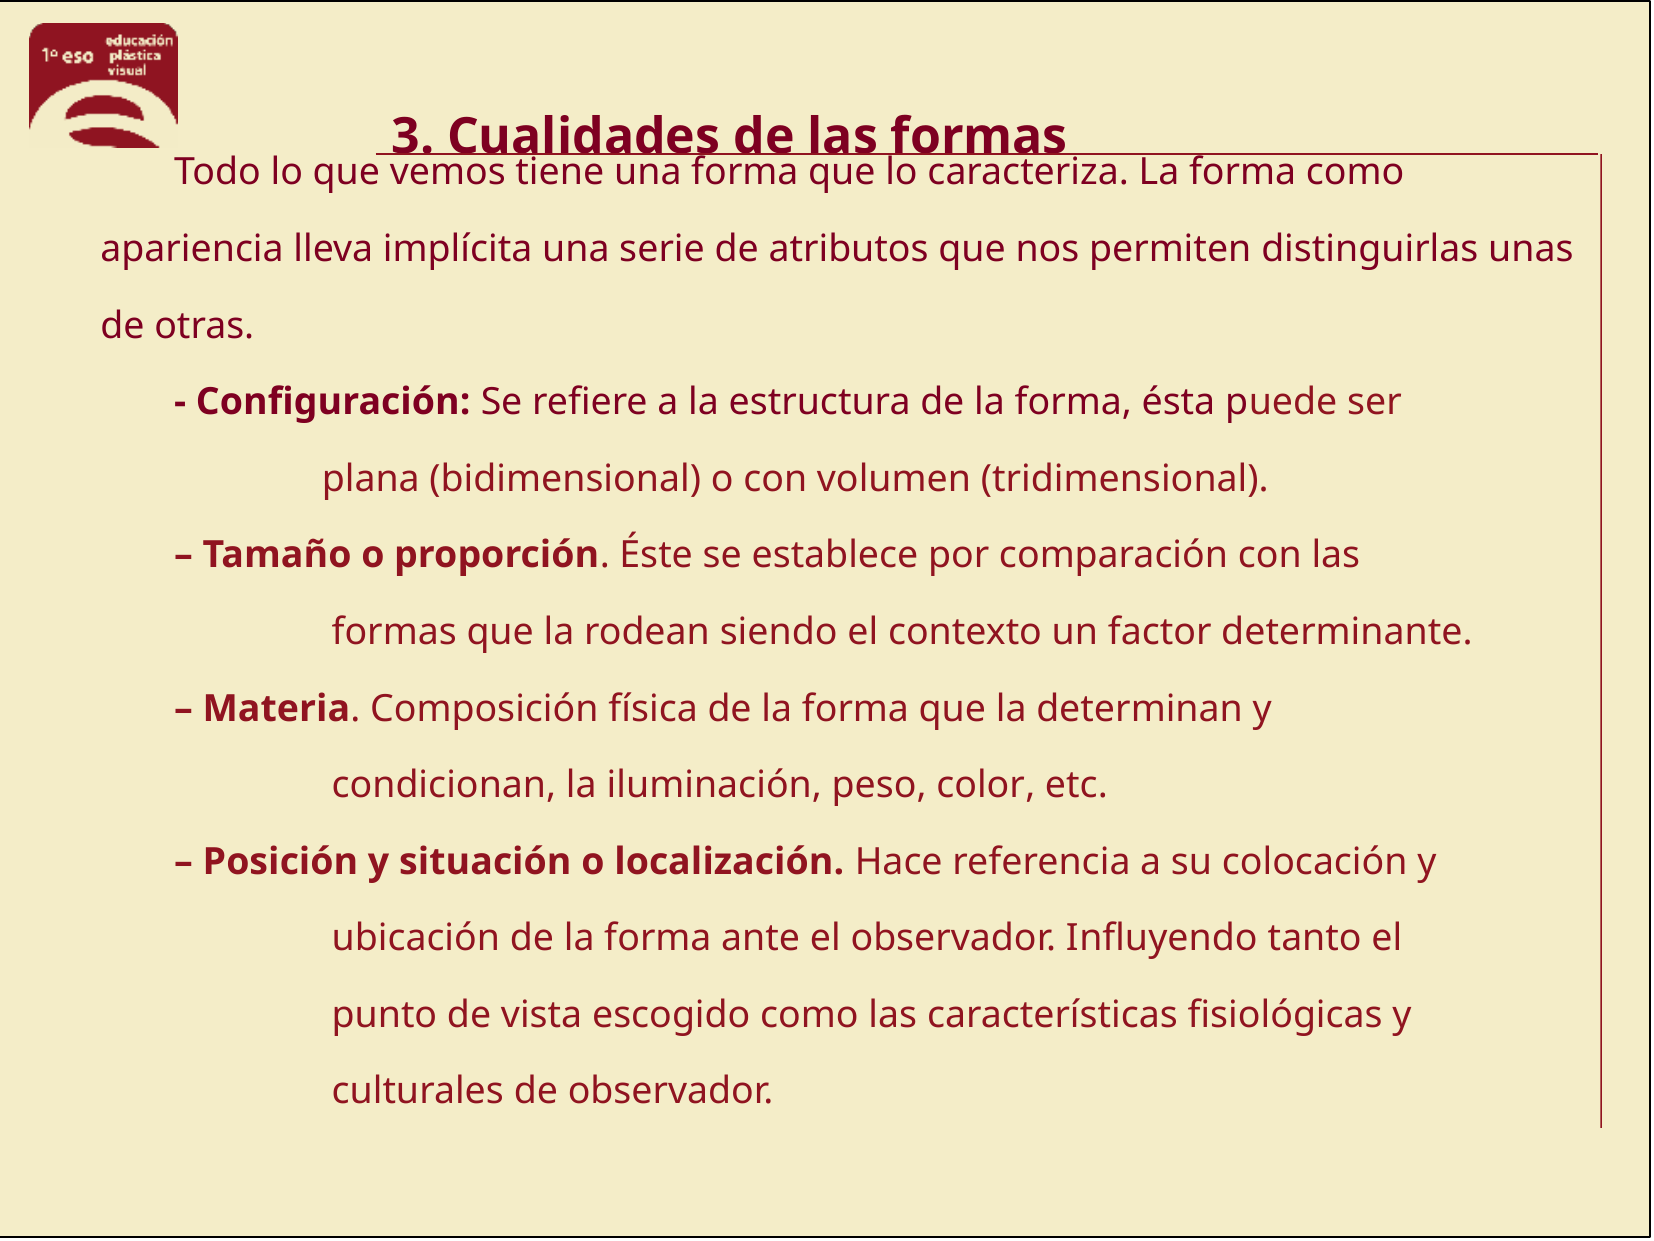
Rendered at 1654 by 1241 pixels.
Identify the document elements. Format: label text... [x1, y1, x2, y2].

picture [0, 0, 1654, 1241]
text_box Todo lo que vemos tiene una forma que lo caracteriza. La forma como apariencia lleva implícita una serie de atributos que nos permiten distinguirlas unas de otras. - Configuración: Se refiere a la estructura de la forma, ésta puede ser plana (bidimensional) o con volumen (tridimensional). – Tamaño o proporción. Éste se establece por comparación con las formas que la rodean siendo el contexto un factor determinante. – Materia. Composición física de la forma que la determinan y condicionan, la iluminación, peso, color, etc. – Posición y situación o localización. Hace referencia a su colocación y ubicación de la forma ante el observador. Influyendo tanto el punto de vista escogido como las características fisiológicas y culturales de observador. [100, 183, 1599, 1094]
text_box 3. Cualidades de las formas [391, 86, 1300, 148]
